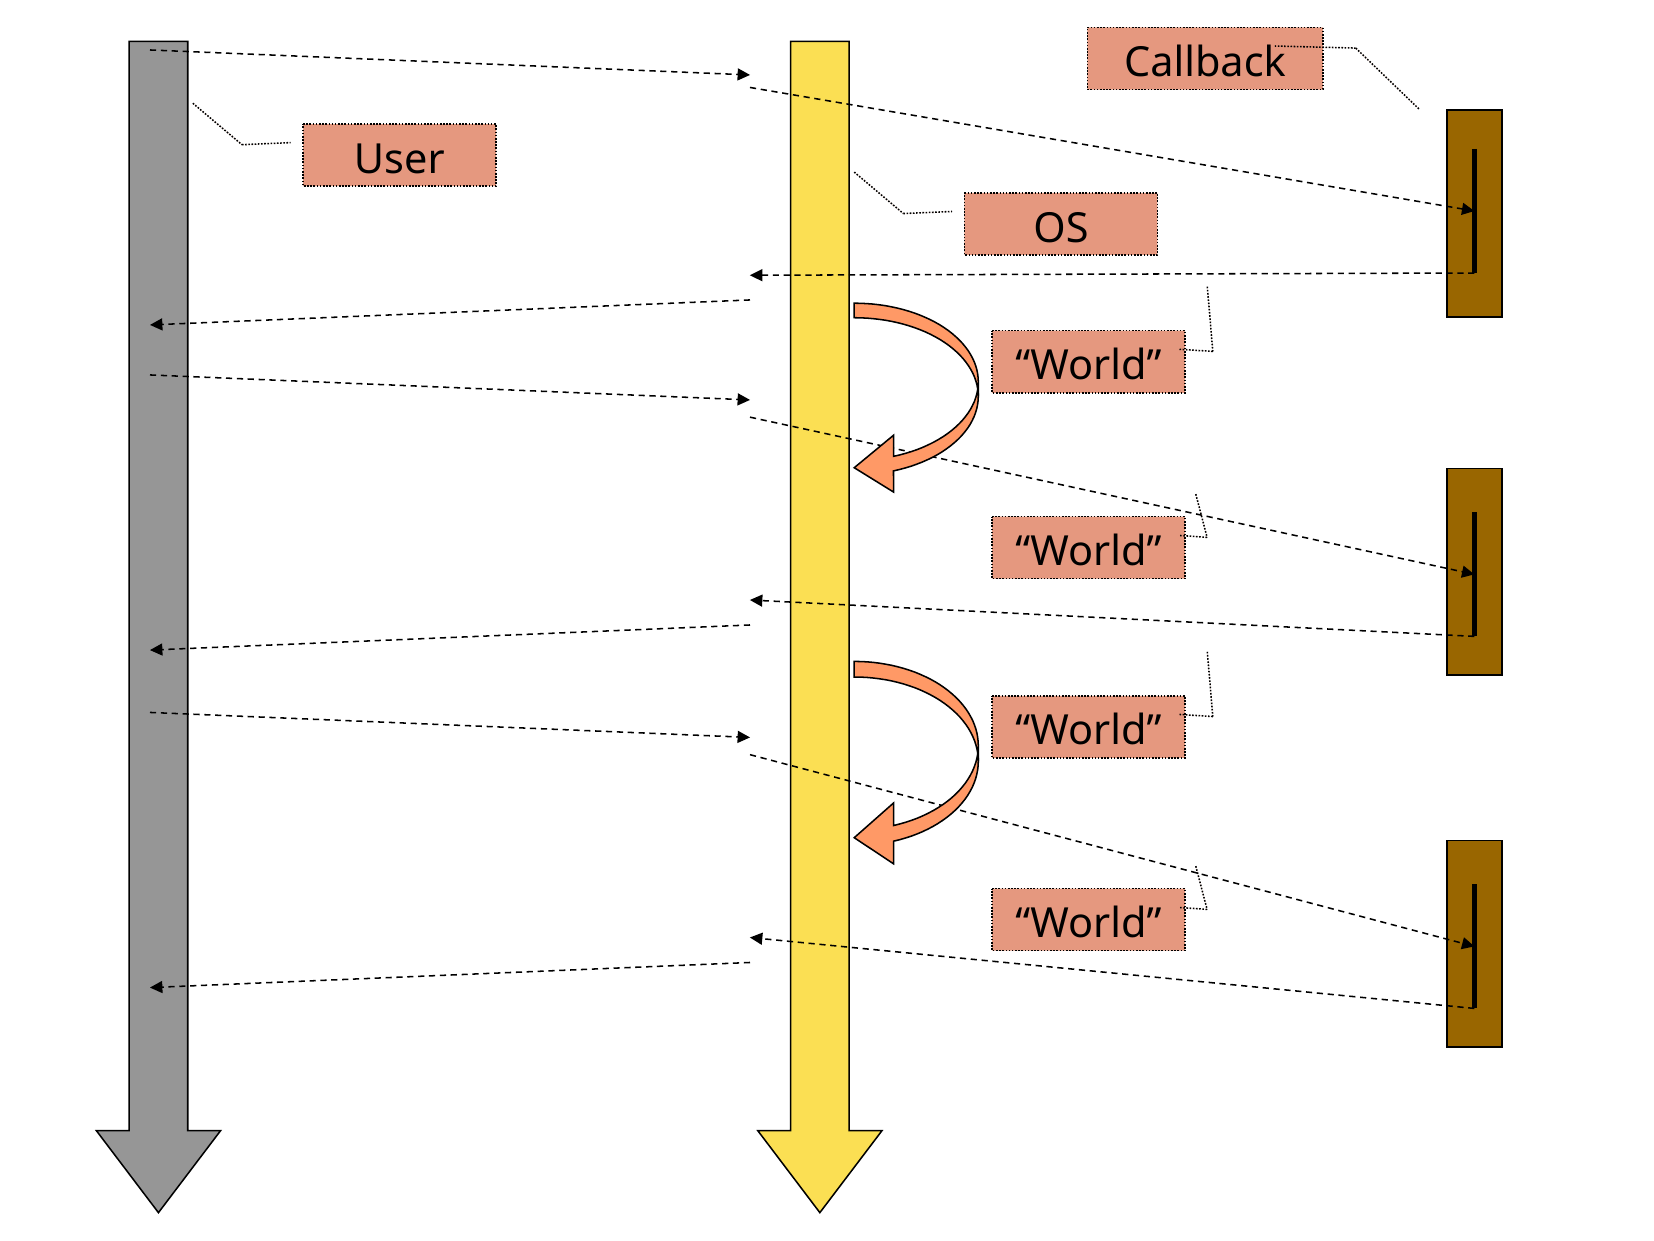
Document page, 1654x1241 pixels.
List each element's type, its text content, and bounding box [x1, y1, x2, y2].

text_box [854, 303, 979, 493]
text_box “World” [992, 651, 1213, 758]
text_box OS [964, 193, 1157, 255]
text_box Callback [1087, 27, 1419, 109]
text_box “World” [992, 494, 1208, 579]
text_box [757, 41, 882, 1213]
text_box [1446, 110, 1502, 317]
text_box [96, 41, 221, 1213]
text_box [1446, 840, 1502, 1048]
text_box “World” [992, 286, 1213, 393]
text_box “World” [992, 866, 1208, 951]
text_box [1446, 468, 1502, 676]
text_box User [303, 124, 496, 186]
text_box [854, 661, 979, 864]
